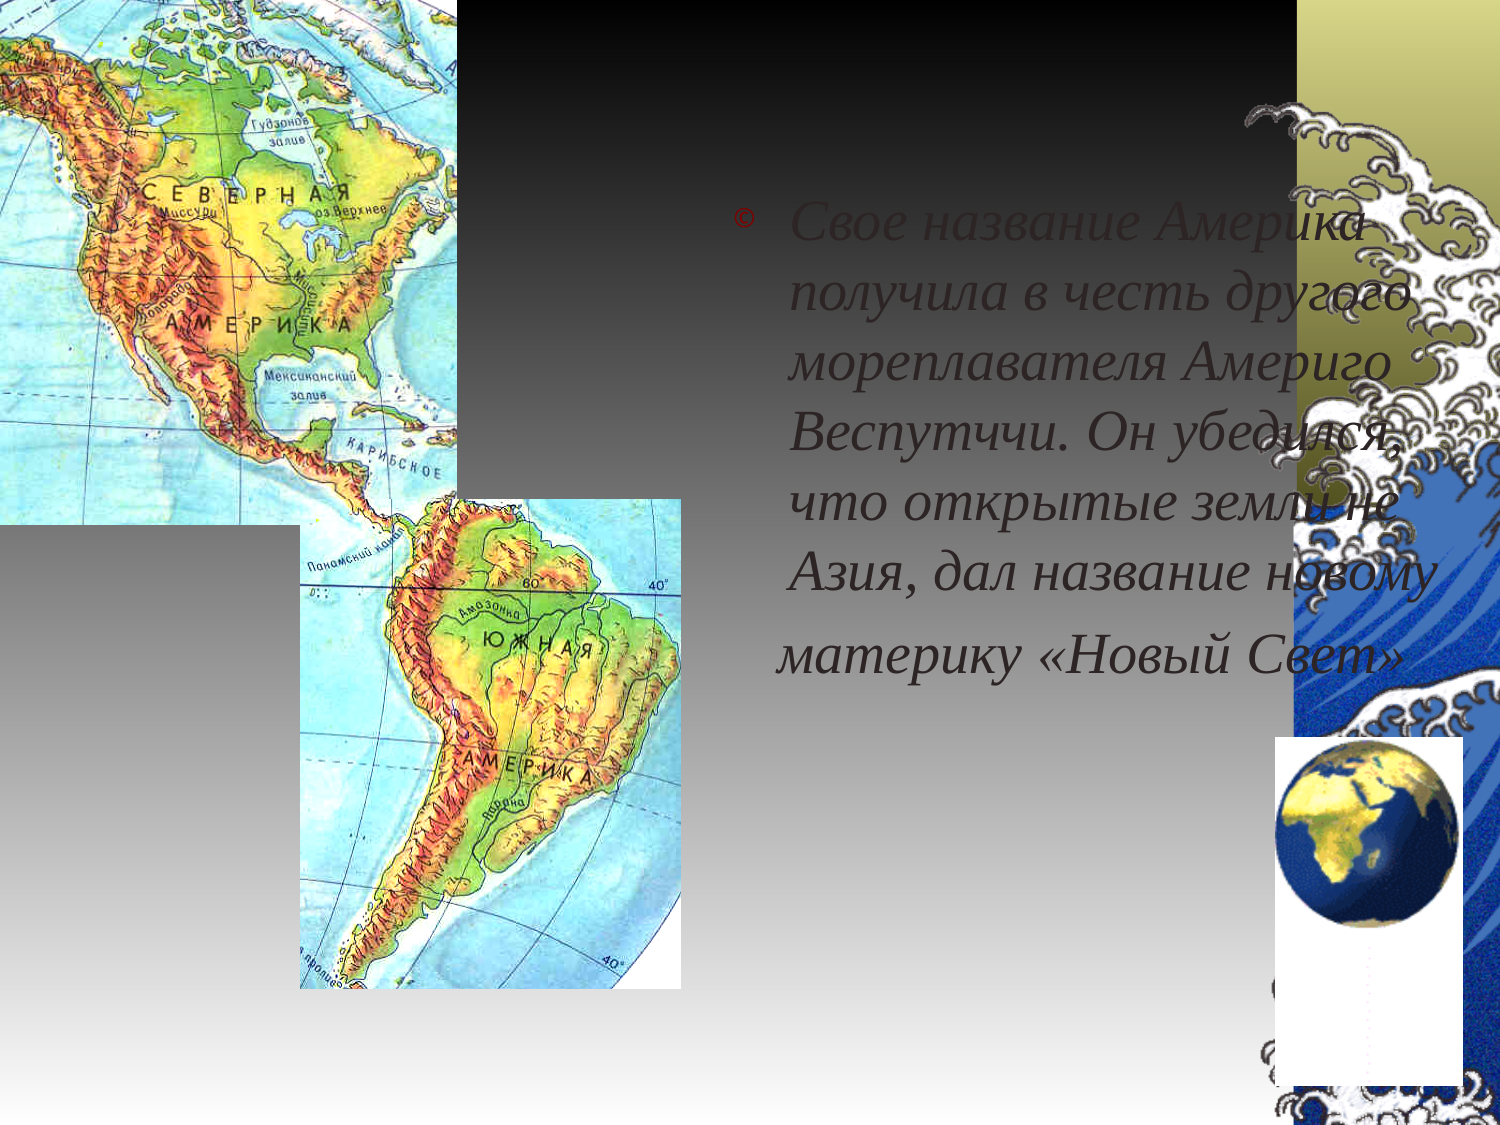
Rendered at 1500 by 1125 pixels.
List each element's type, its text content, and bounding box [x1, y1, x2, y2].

picture [0, 0, 681, 989]
picture [1217, 76, 1500, 174]
picture [1217, 737, 1500, 1125]
list Свое название Америка получила в честь другого мореплавателя Америго Веспутччи. Он убедился, что открытые земли не Азия, дал название новому материку «Новый Свет» [718, 174, 1500, 863]
